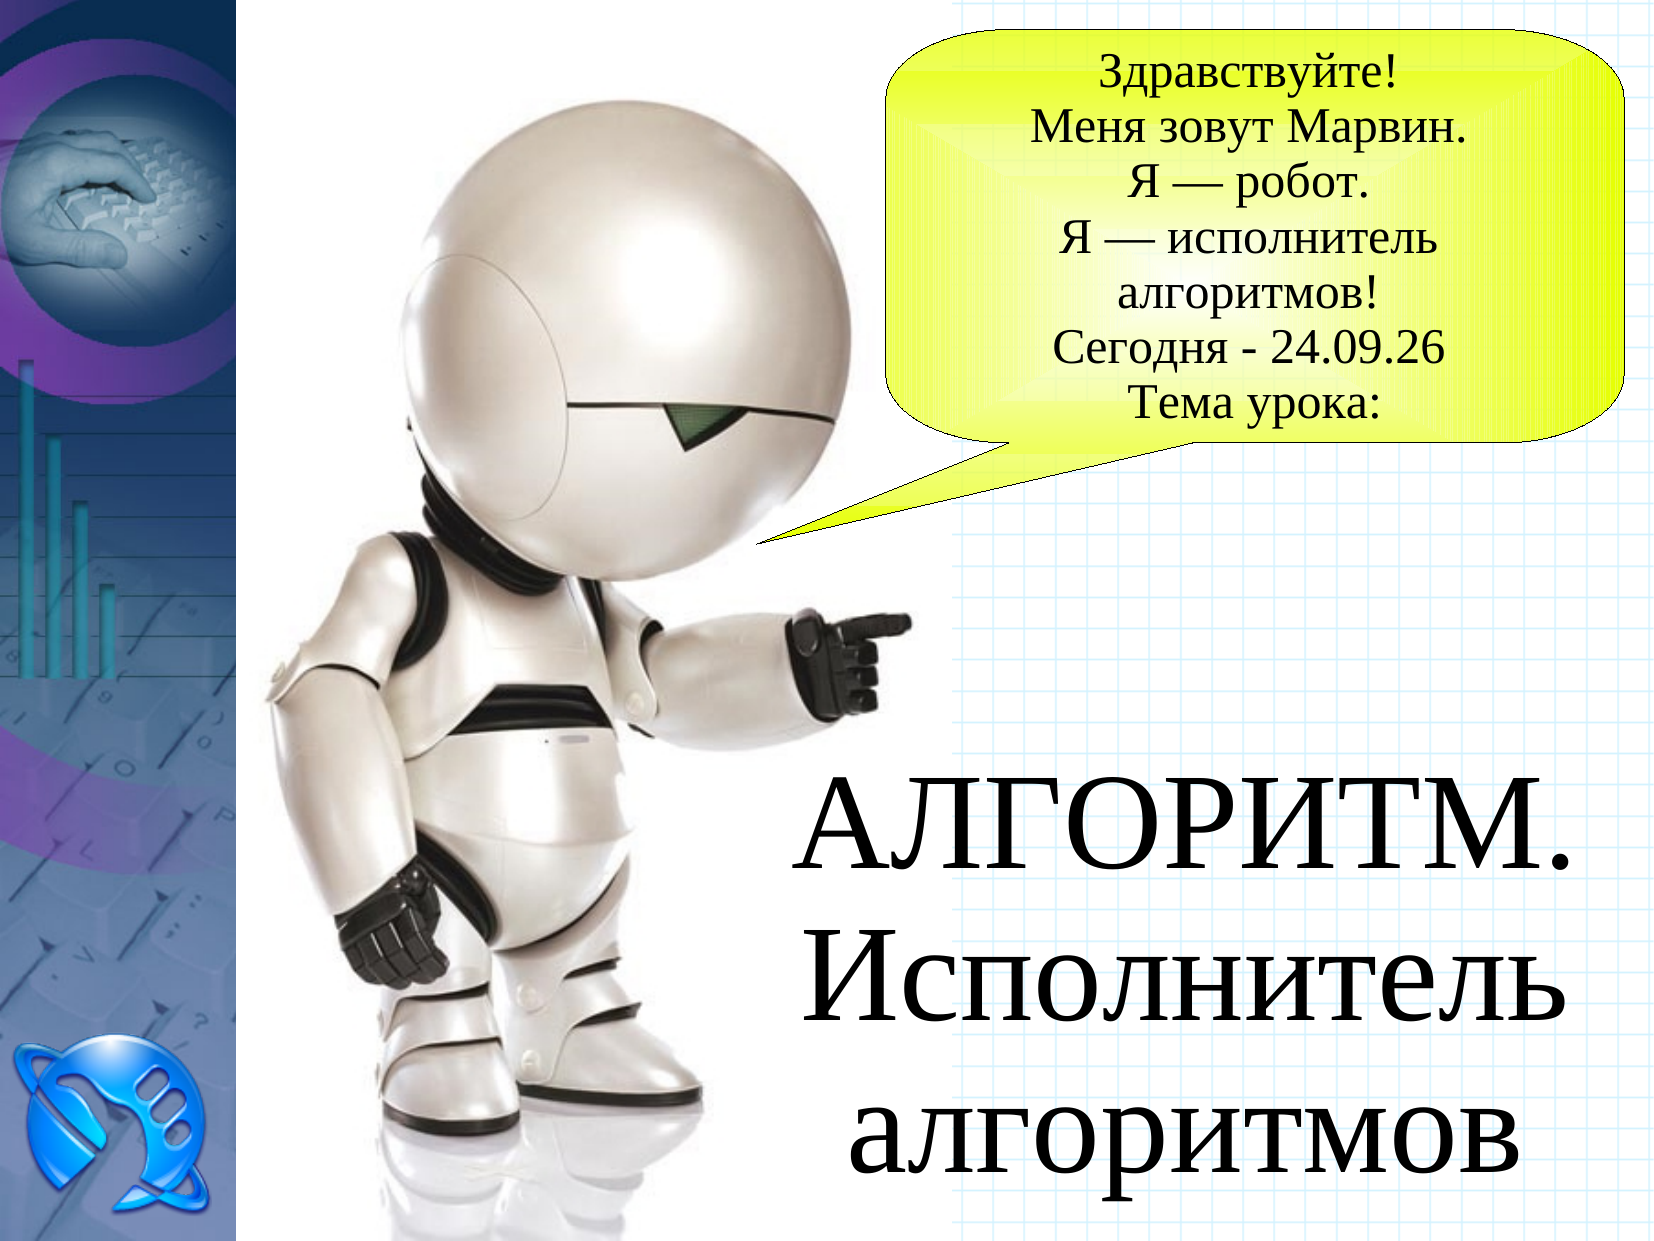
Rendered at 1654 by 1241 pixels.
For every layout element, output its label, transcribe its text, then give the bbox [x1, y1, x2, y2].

text_box Здравствуйте! Меня зовут Марвин. Я — робот. Я — исполнитель алгоритмов! Сегодня - 08.01.17 Тема урока: [756, 29, 1625, 545]
picture [0, 0, 1654, 1241]
text_box АЛГОРИТМ. Исполнитель алгоритмов [776, 738, 1589, 1241]
